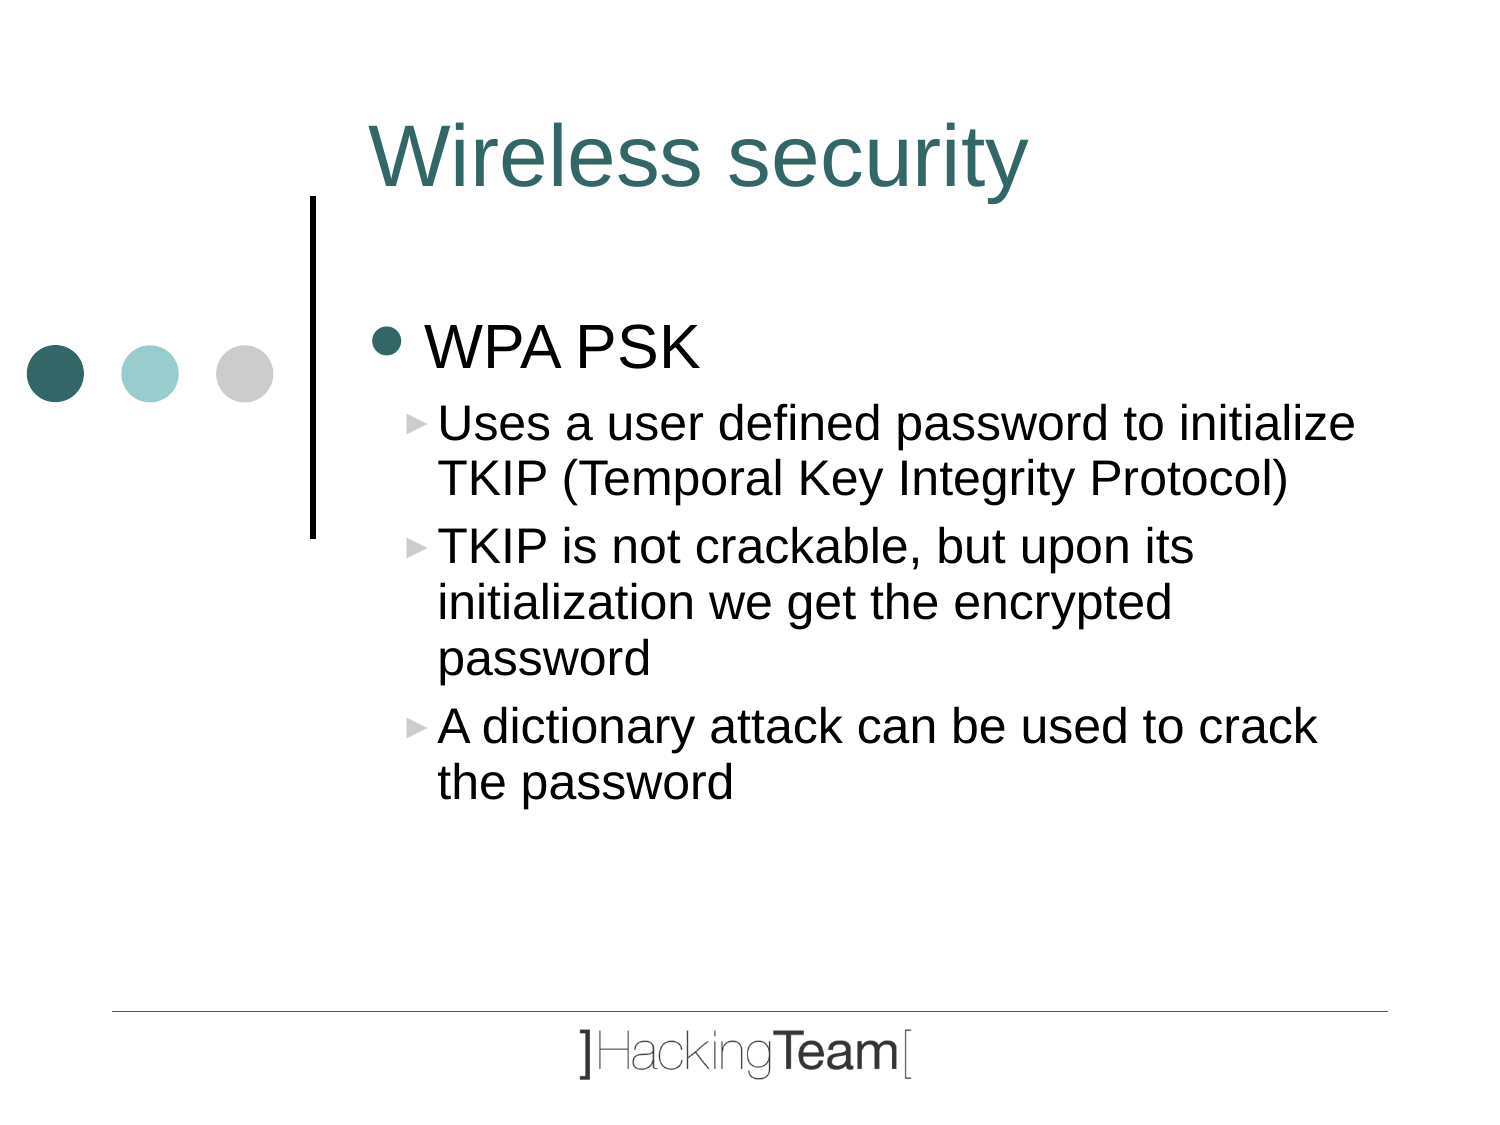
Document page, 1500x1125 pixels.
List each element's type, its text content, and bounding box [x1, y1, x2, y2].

list WPA PSK Uses a user defined password to initialize TKIP (Temporal Key Integrity Protocol) TKIP is not crackable, but upon its initialization we get the encrypted password A dictionary attack can be used to crack the password [249, 312, 1401, 1041]
picture [574, 1041, 916, 1084]
title Wireless security [249, 38, 1401, 275]
